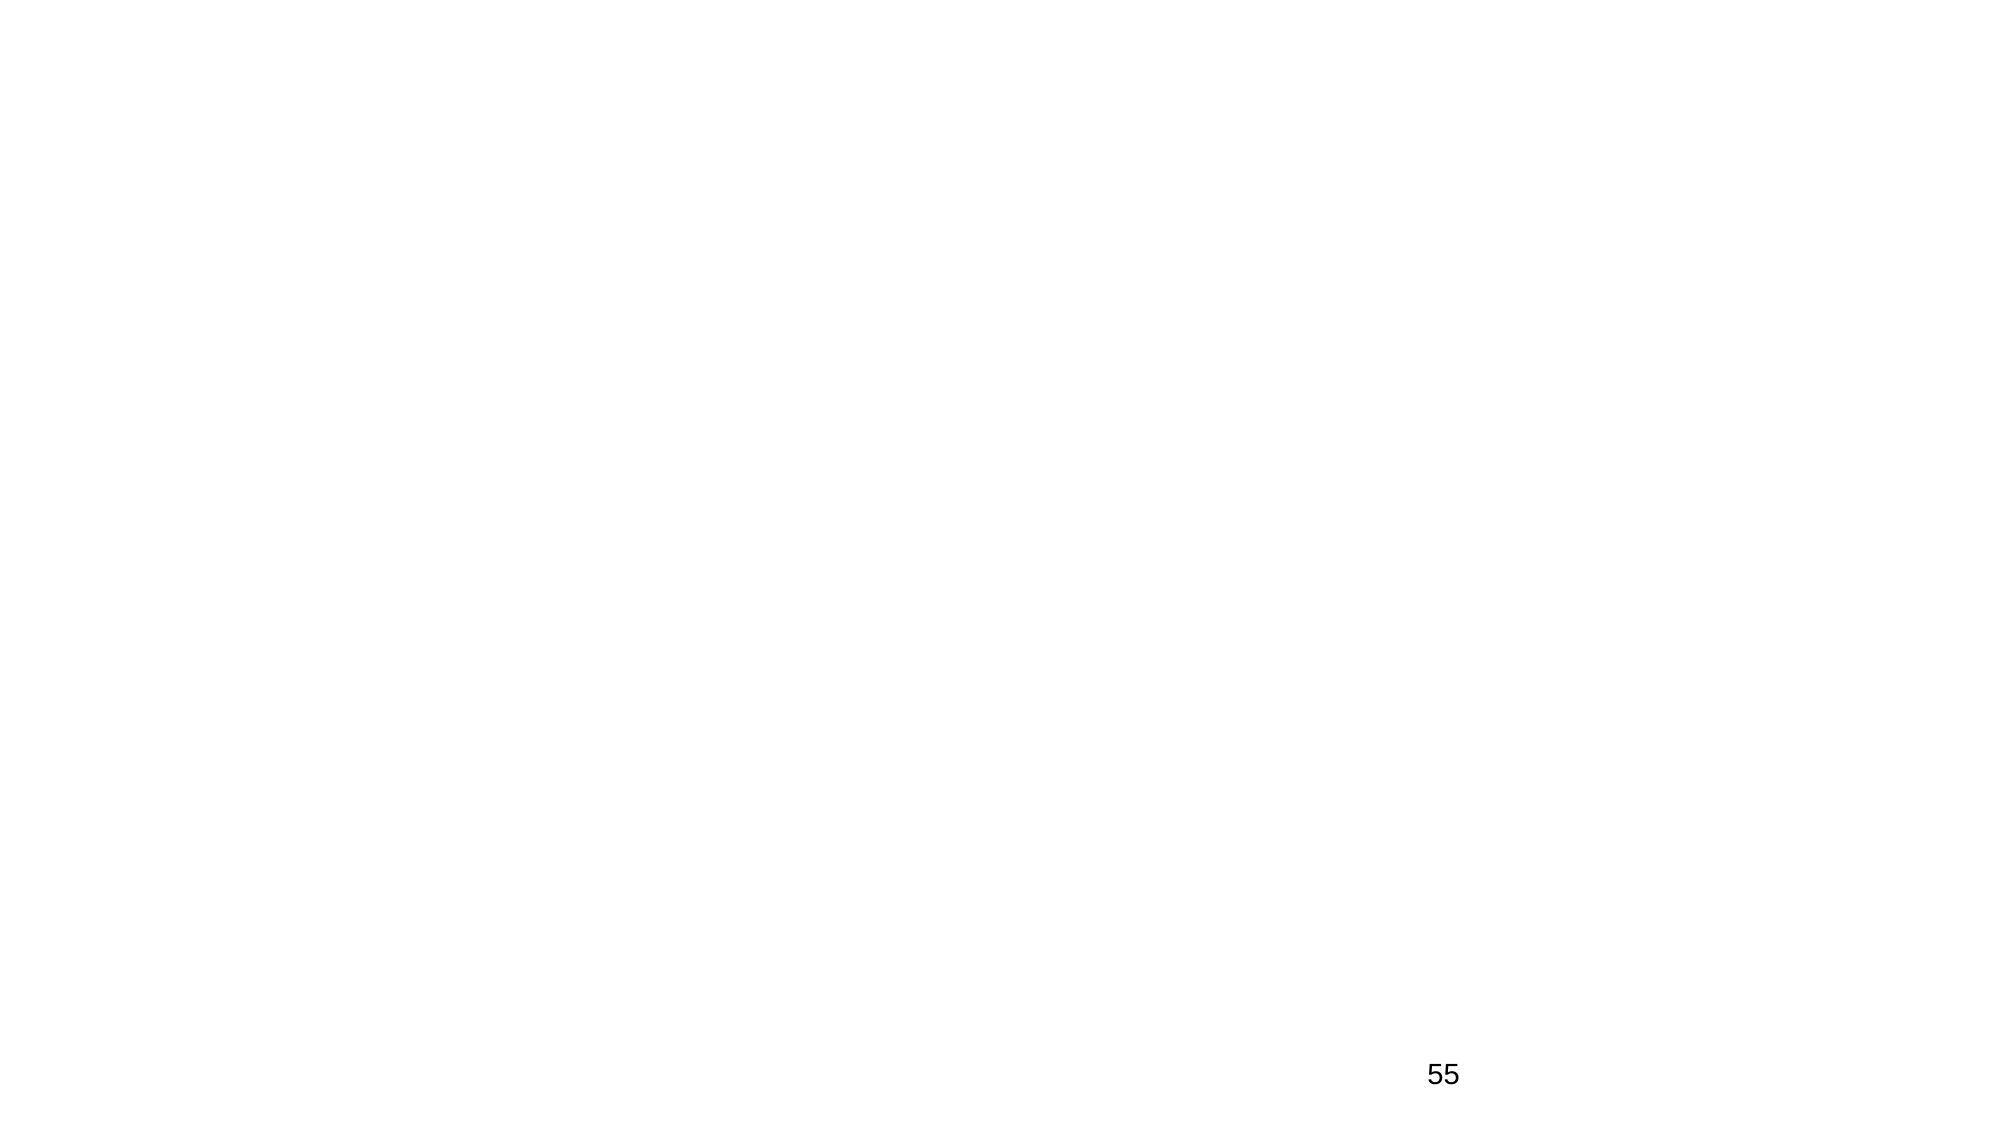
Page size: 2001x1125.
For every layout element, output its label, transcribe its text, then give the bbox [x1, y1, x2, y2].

slide_number <numero> [1412, 1042, 1863, 1103]
